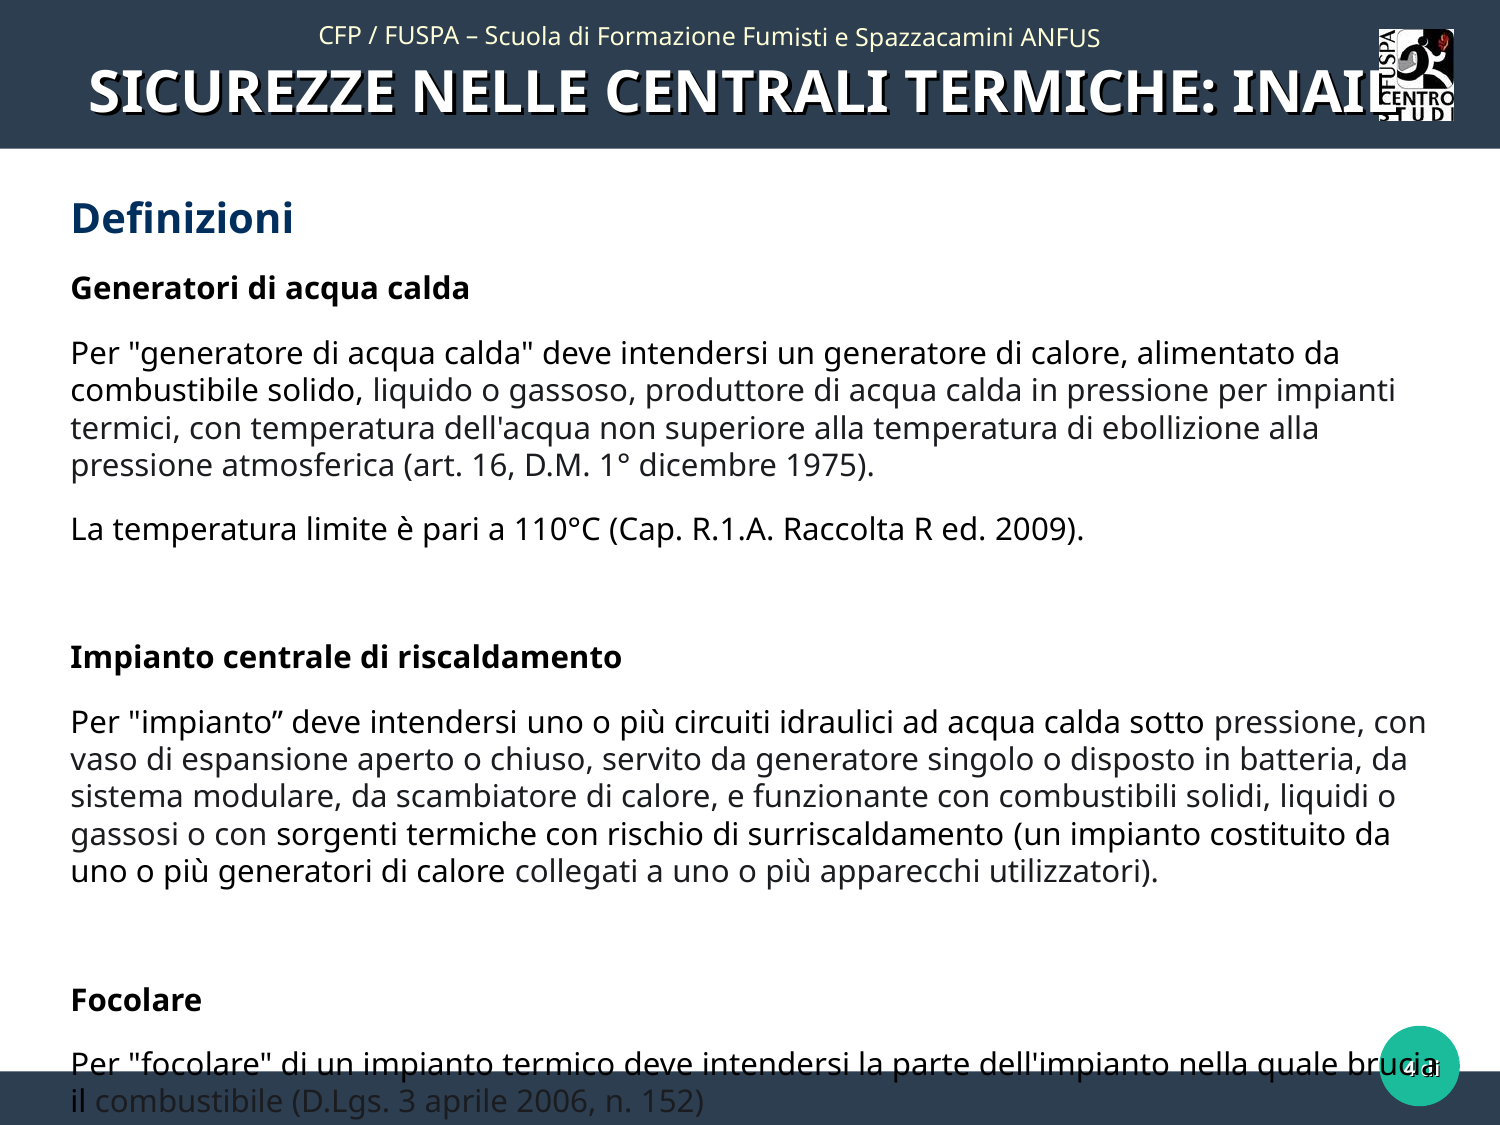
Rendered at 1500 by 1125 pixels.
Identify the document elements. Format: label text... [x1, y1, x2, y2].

subtitle Definizioni Generatori di acqua calda Per "generatore di acqua calda" deve intendersi un generatore di calore, alimentato da combustibile solido, liquido o gassoso, produttore di acqua calda in pressione per impianti termici, con temperatura dell'acqua non superiore alla temperatura di ebollizione alla pressione atmosferica (art. 16, D.M. 1° dicembre 1975). La temperatura limite è pari a 110°C (Cap. R.1.A. Raccolta R ed. 2009). Impianto centrale di riscaldamento Per "impianto” deve intendersi uno o più circuiti idraulici ad acqua calda sotto pressione, con vaso di espansione aperto o chiuso, servito da generatore singolo o disposto in batteria, da sistema modulare, da scambiatore di calore, e funzionante con combustibili solidi, liquidi o gassosi o con sorgenti termiche con rischio di surriscaldamento (un impianto costituito da uno o più generatori di calore collegati a uno o più apparecchi utilizzatori). Focolare Per "focolare" di un impianto termico deve intendersi la parte dell'impianto nella quale brucia il combustibile (D.Lgs. 3 aprile 2006, n. 152) [55, 184, 1459, 733]
